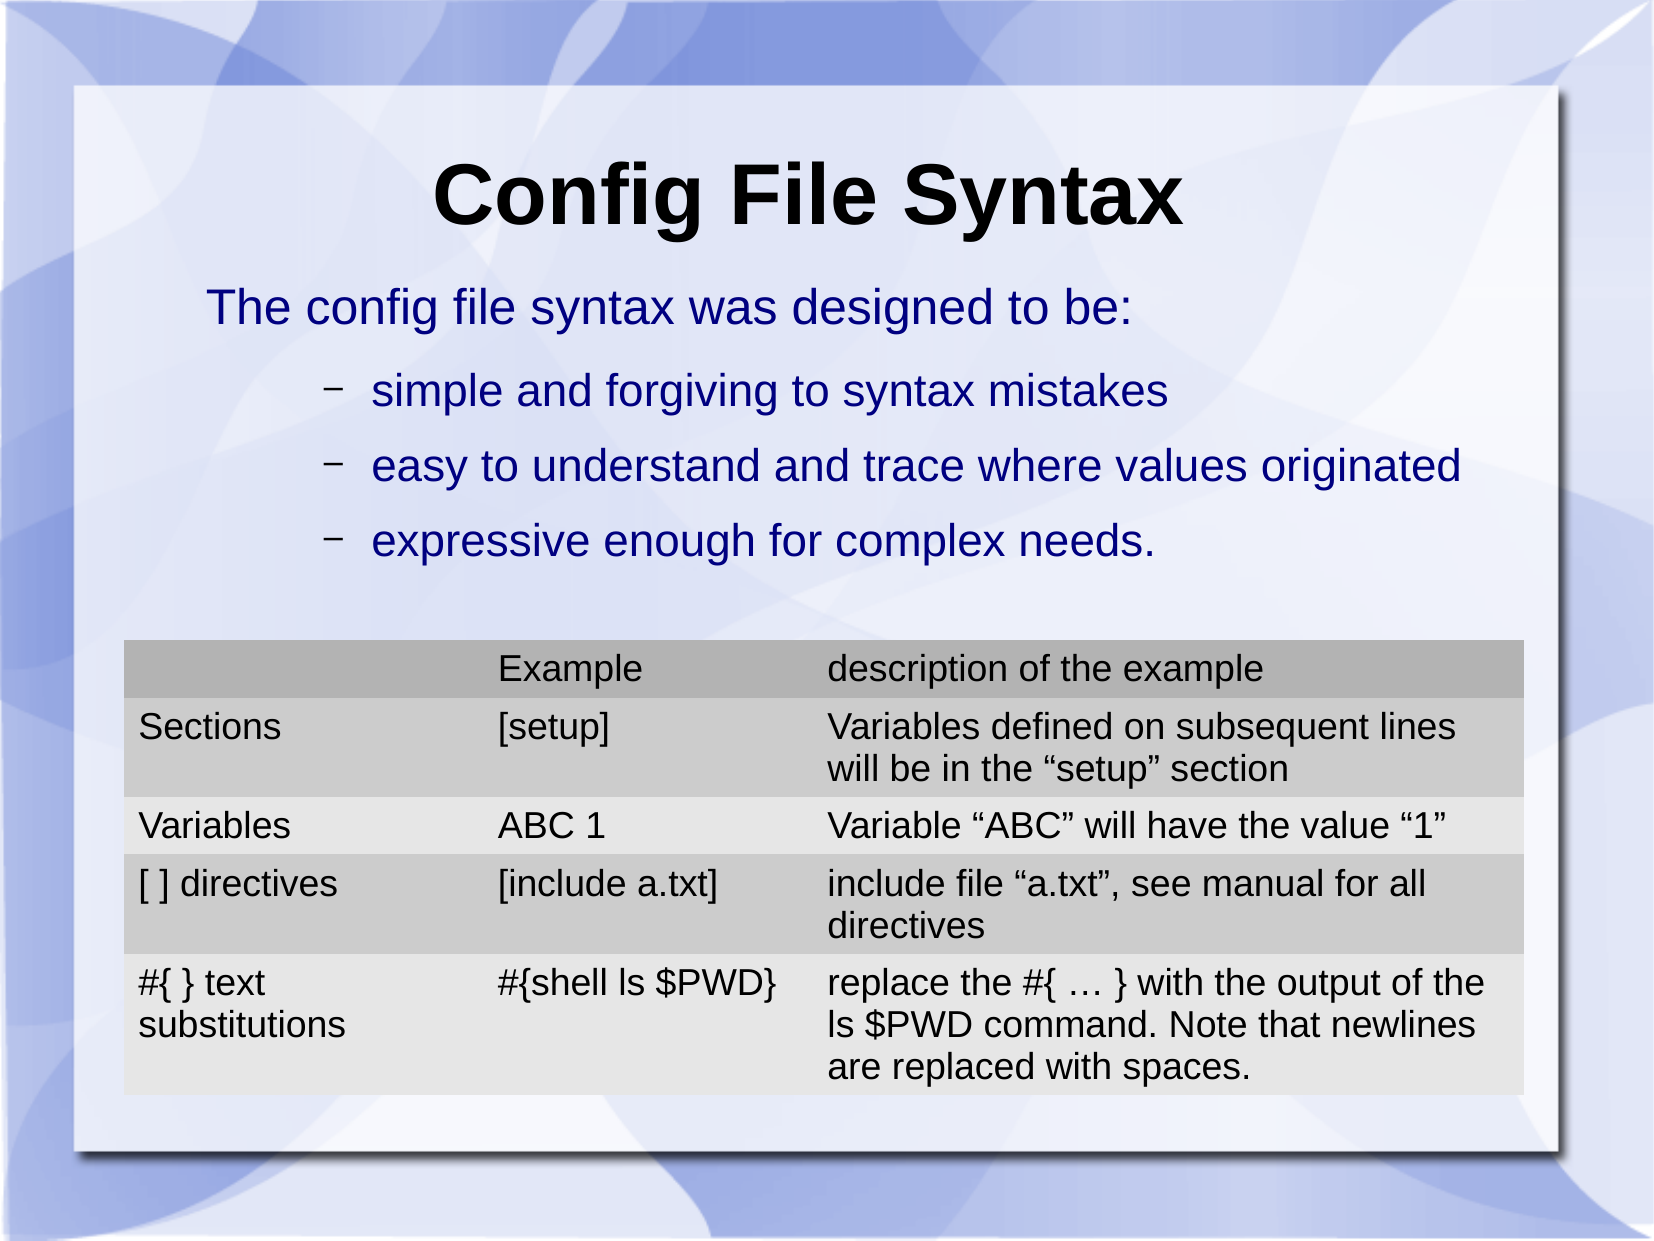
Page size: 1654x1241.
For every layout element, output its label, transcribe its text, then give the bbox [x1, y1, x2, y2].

table_cell [setup] [483, 698, 813, 797]
title Config File Syntax [82, 90, 1536, 298]
list The config file syntax was designed to be: simple and forgiving to syntax mistakes easy to understand and trace where values originated expressive enough for complex needs. [135, 279, 1494, 631]
table_cell include file “a.txt”, see manual for all directives [813, 854, 1524, 954]
table_cell Sections [124, 698, 483, 797]
table_cell [include a.txt] [483, 854, 813, 954]
table_header Example [483, 640, 813, 698]
table_header description of the example [813, 640, 1524, 698]
table_cell [ ] directives [124, 854, 483, 954]
picture [0, 0, 1654, 1241]
table_cell #{shell ls $PWD} [483, 954, 813, 1095]
table_cell Variables [124, 797, 483, 854]
table_cell Variables defined on subsequent lines will be in the “setup” section [813, 698, 1524, 797]
table_header [124, 640, 483, 698]
table_cell #{ } text substitutions [124, 954, 483, 1095]
table_cell ABC 1 [483, 797, 813, 854]
table_cell Variable “ABC” will have the value “1” [813, 797, 1524, 854]
table_cell replace the #{ … } with the output of the ls $PWD command. Note that newlines are replaced with spaces. [813, 954, 1524, 1095]
